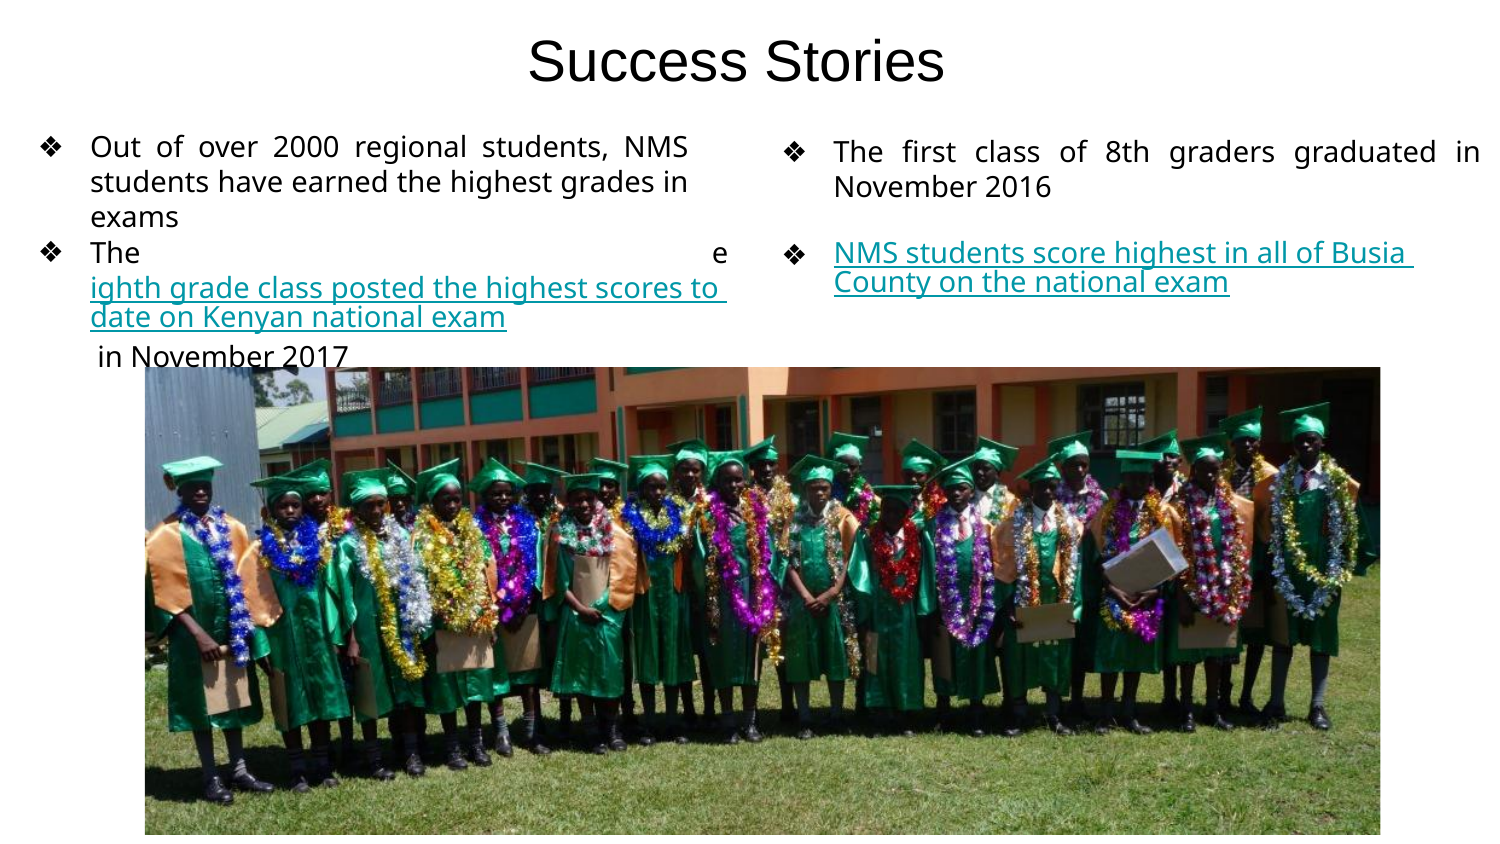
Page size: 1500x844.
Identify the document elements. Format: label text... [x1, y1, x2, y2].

text_box The first class of 8th graders graduated in November 2016 [743, 118, 1497, 339]
text_box The eighth grade class posted the highest scores to date on Kenyan national exam in November 2017 [0, 219, 744, 792]
text_box NMS students score highest in all of Busia County on the national exam [743, 219, 1440, 712]
list Out of over 2000 regional students, NMS students have earned the highest grades in exams [0, 113, 704, 208]
title Success Stories [513, 7, 987, 102]
picture [144, 712, 1381, 835]
